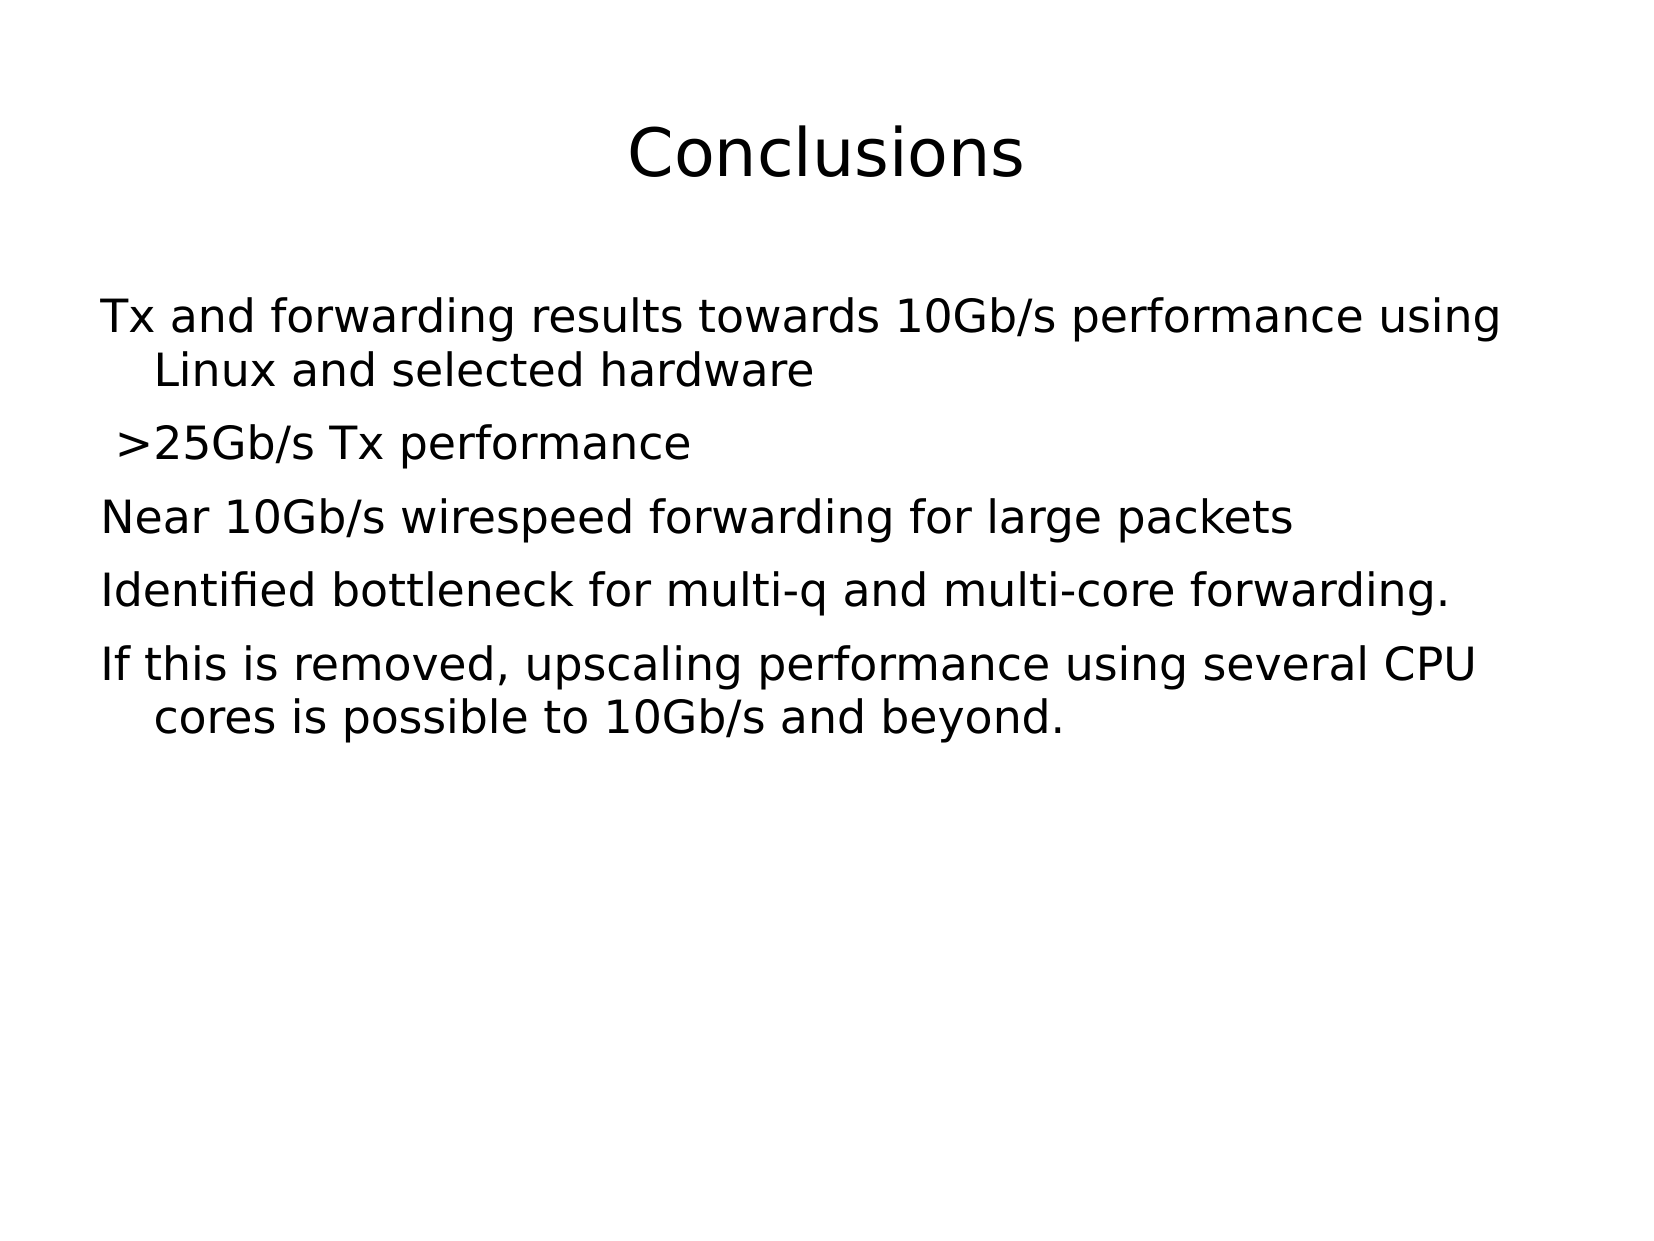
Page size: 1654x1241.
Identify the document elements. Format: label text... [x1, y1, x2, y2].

title Conclusions [82, 56, 1571, 250]
list Tx and forwarding results towards 10Gb/s performance using Linux and selected hardware >25Gb/s Tx performance Near 10Gb/s wirespeed forwarding for large packets Identified bottleneck for multi-q and multi-core forwarding. If this is removed, upscaling performance using several CPU cores is possible to 10Gb/s and beyond. [82, 290, 1571, 1094]
